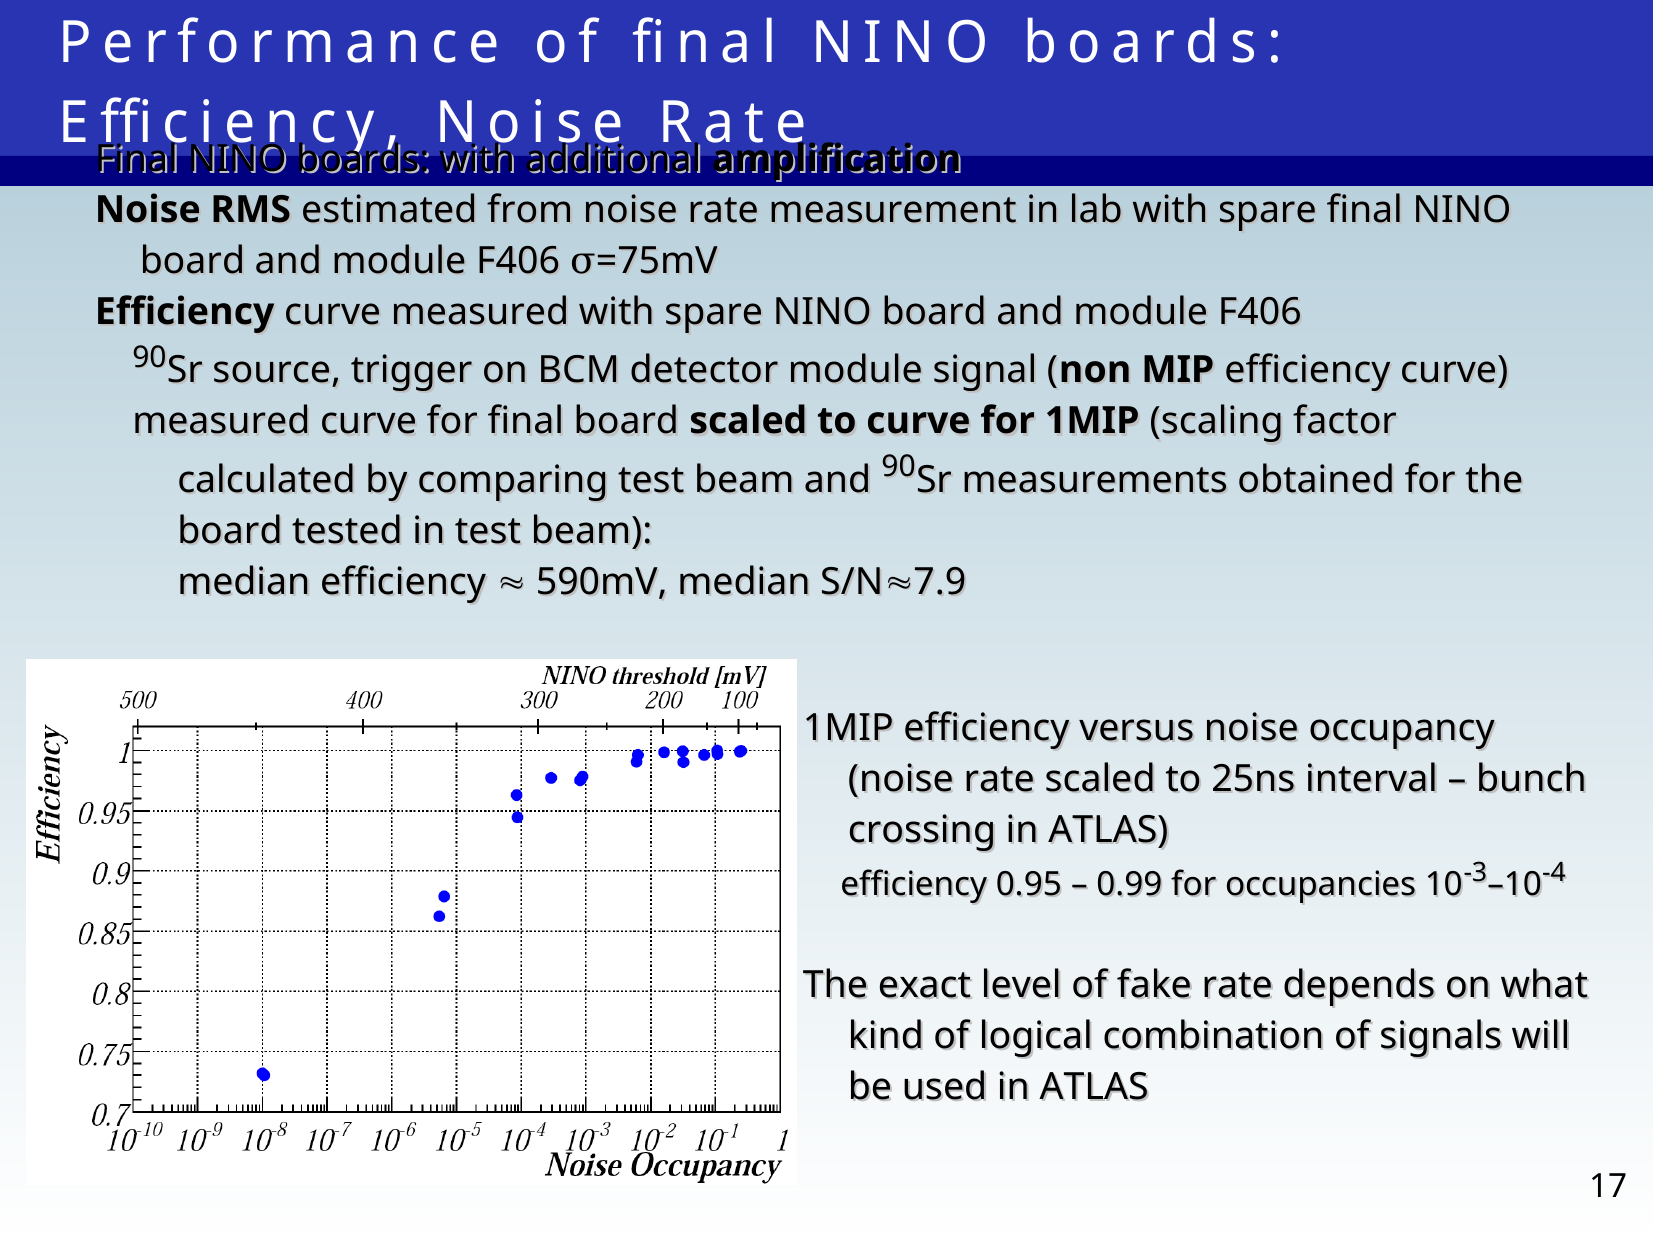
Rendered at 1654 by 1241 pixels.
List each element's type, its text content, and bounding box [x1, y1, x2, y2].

title Performance of final NINO boards: Efficiency, Noise Rate [58, 5, 1613, 155]
text_box 1MIP efficiency versus noise occupancy (noise rate scaled to 25ns interval – bunch crossing in ATLAS) efficiency 0.95 – 0.99 for occupancies 10-3–10-4 The exact level of fake rate depends on what kind of logical combination of signals will be used in ATLAS [765, 733, 1606, 1186]
picture [26, 659, 797, 1185]
subtitle Final NINO boards: with additional amplification Noise RMS estimated from noise rate measurement in lab with spare final NINO board and module F406 σ=75mV Efficiency curve measured with spare NINO board and module F406 90Sr source, trigger on BCM detector module signal (non MIP efficiency curve) measured curve for final board scaled to curve for 1MIP (scaling factor calculated by comparing test beam and 90Sr measurements obtained for the board tested in test beam): median efficiency  590mV, median S/N7.9 [57, 202, 1526, 643]
